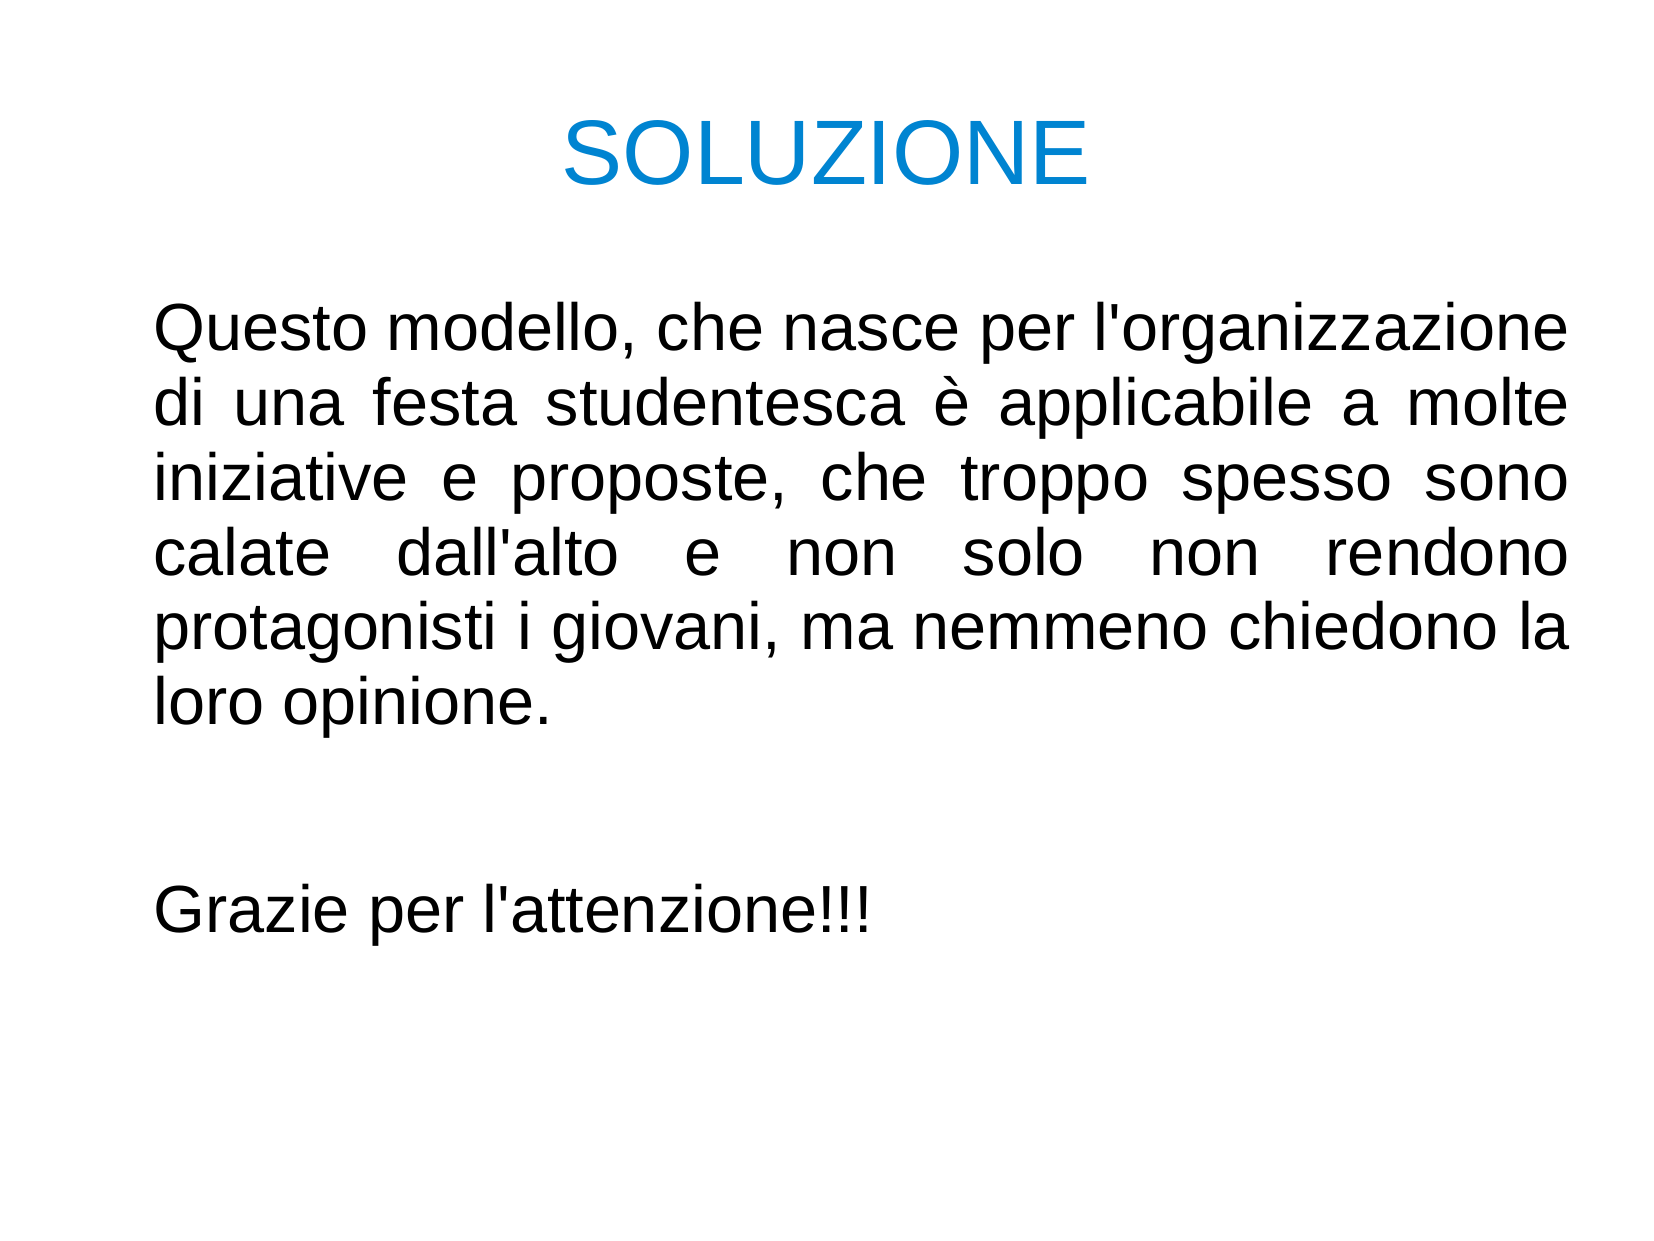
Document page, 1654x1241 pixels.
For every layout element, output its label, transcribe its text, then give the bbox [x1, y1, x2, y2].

list Questo modello, che nasce per l'organizzazione di una festa studentesca è applicabile a molte iniziative e proposte, che troppo spesso sono calate dall'alto e non solo non rendono protagonisti i giovani, ma nemmeno chiedono la loro opinione. Grazie per l'attenzione!!! [82, 290, 1571, 1109]
title SOLUZIONE [82, 49, 1571, 257]
